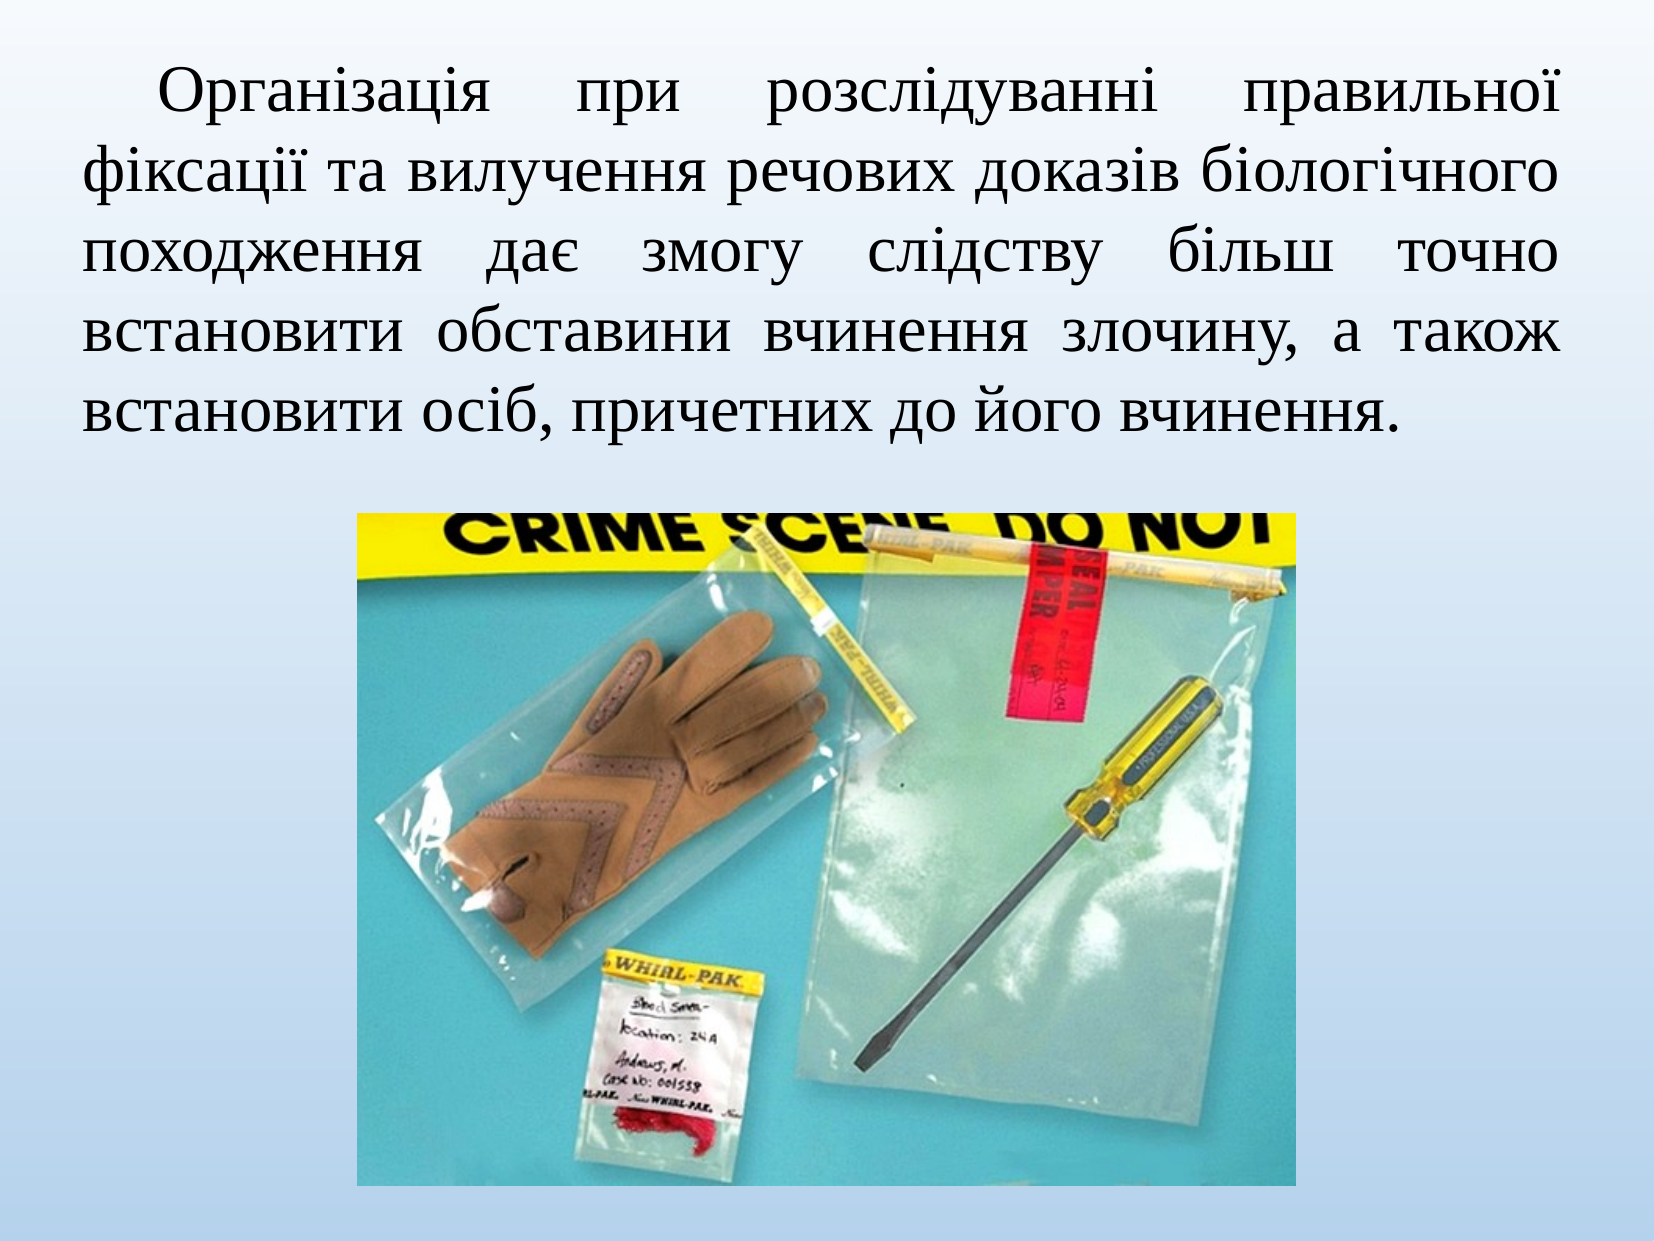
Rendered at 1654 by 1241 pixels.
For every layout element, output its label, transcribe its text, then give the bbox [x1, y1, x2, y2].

list Організація при розслідуванні правильної фіксації та вилучення речових доказів біологічного походження дає змогу слідству більш точно встановити обставини вчинення злочину, а також встановити осіб, причетних до його вчинення. [82, 44, 1571, 491]
picture [357, 513, 1296, 1186]
